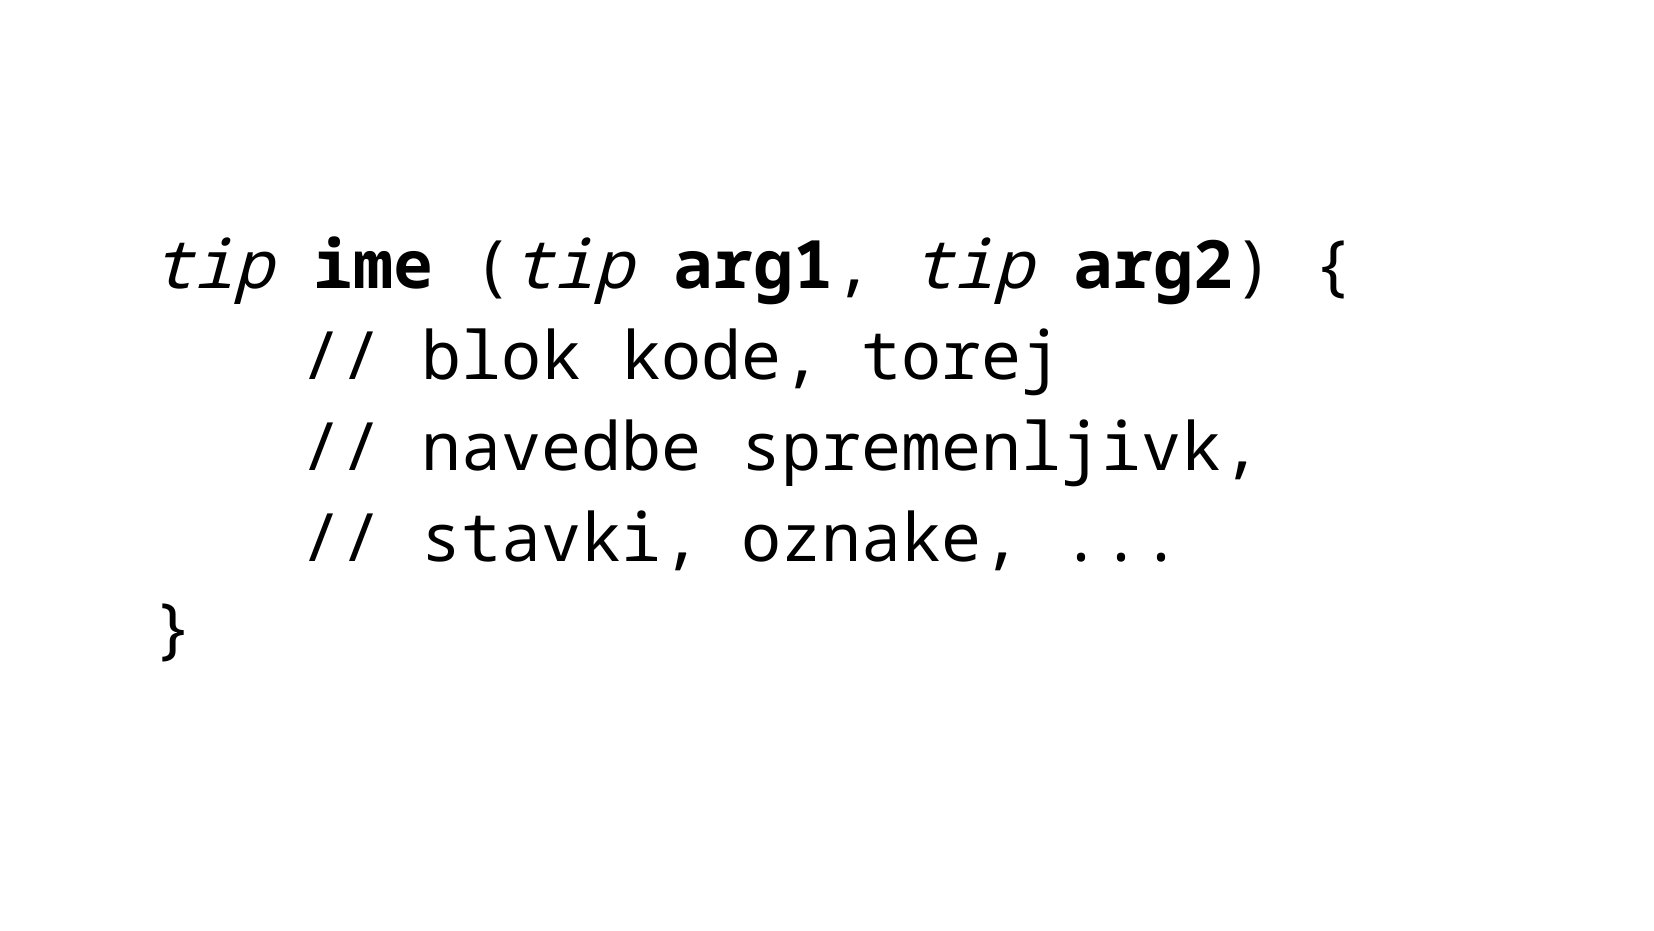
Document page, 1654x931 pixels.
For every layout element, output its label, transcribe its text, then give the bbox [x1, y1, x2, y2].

list tip ime (tip arg1, tip arg2) { // blok kode, torej // navedbe spremenljivk, // stavki, oznake, ... } [82, 217, 1571, 758]
